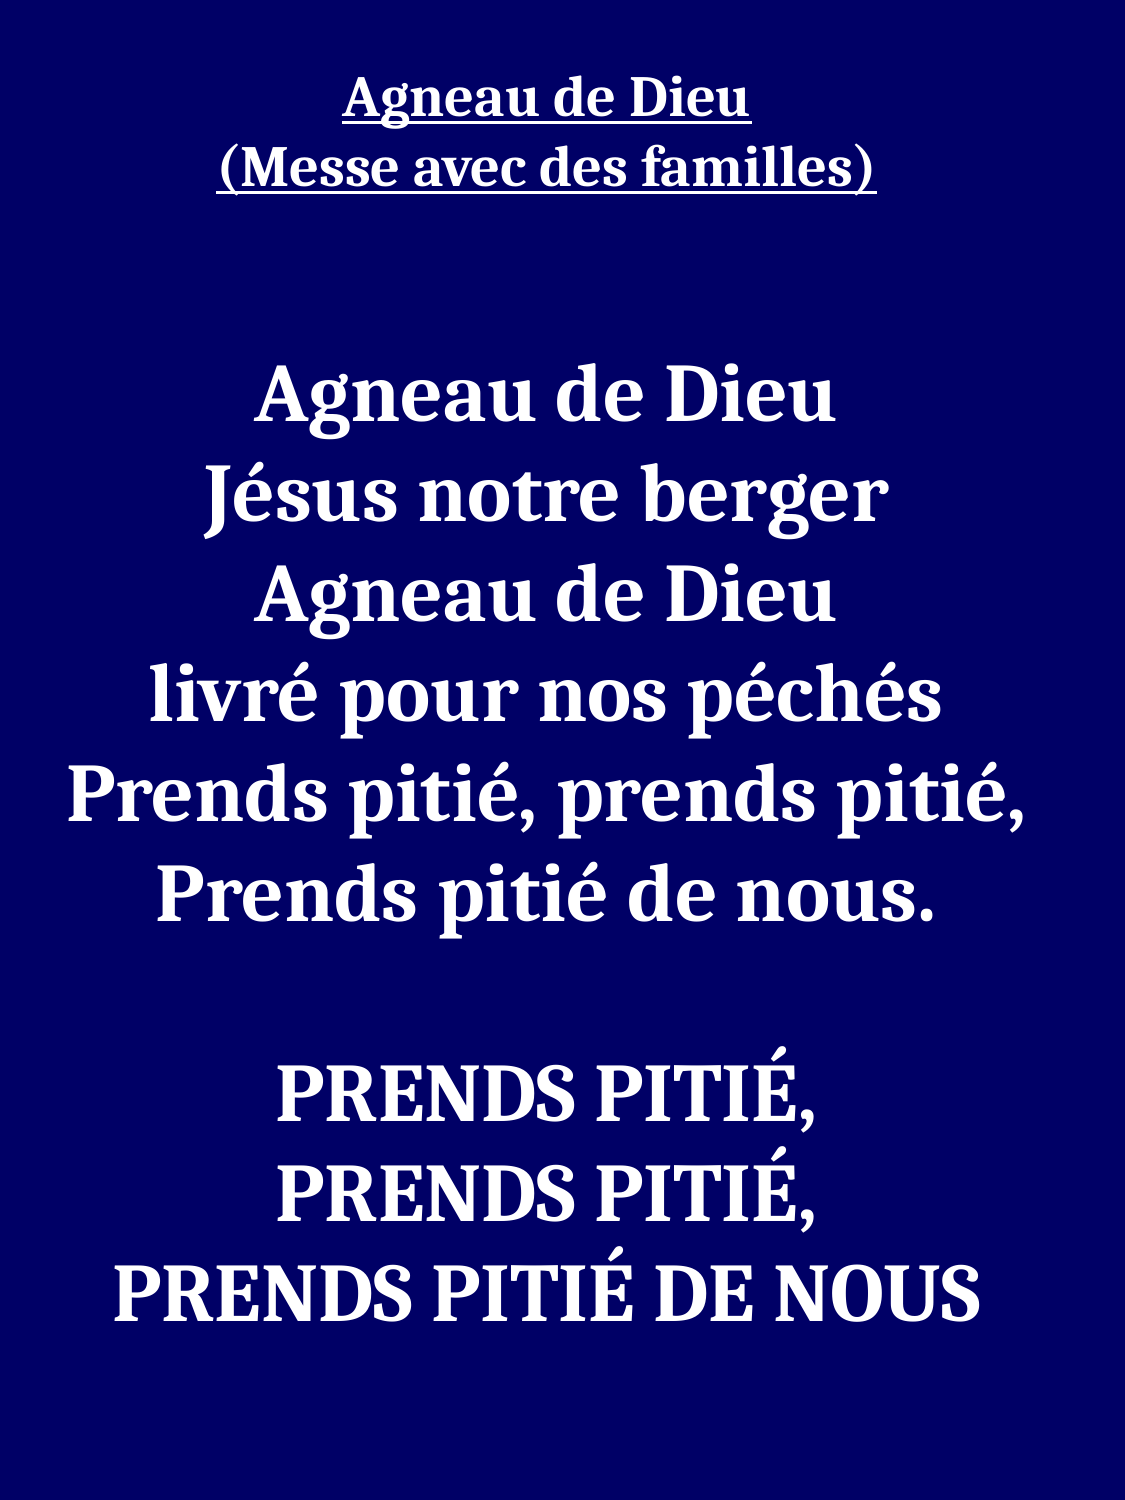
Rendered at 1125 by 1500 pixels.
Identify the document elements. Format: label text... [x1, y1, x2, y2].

text_box Agneau de Dieu (Messe avec des familles) Agneau de Dieu Jésus notre berger Agneau de Dieu livré pour nos péchés Prends pitié, prends pitié, Prends pitié de nous. PRENDS PITIÉ, PRENDS PITIÉ, PRENDS PITIÉ DE NOUS [0, 0, 1106, 1454]
